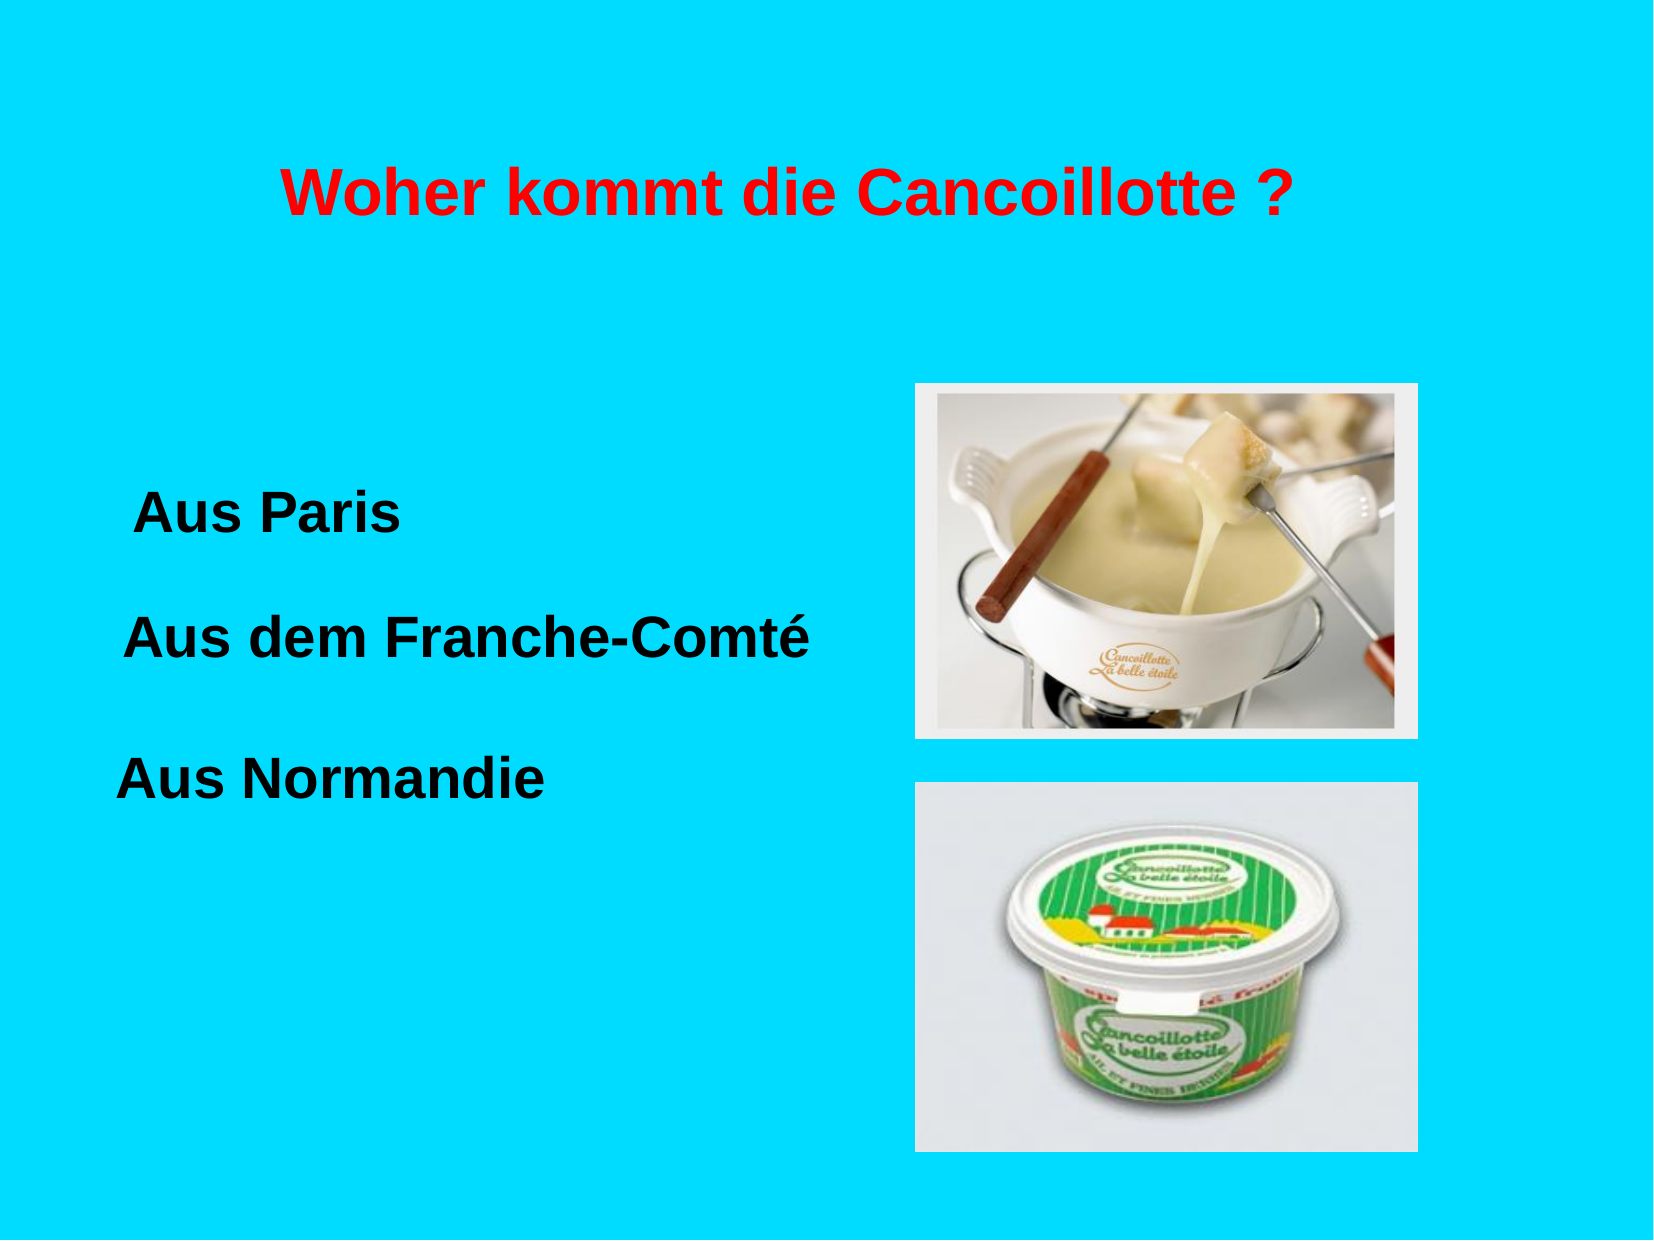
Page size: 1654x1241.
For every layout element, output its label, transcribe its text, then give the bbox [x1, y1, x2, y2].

text_box Aus Paris [118, 472, 433, 554]
text_box Aus dem Franche-Comté [107, 597, 827, 680]
picture [915, 383, 1418, 739]
text_box Woher kommt die Cancoillotte ? [265, 147, 1329, 238]
text_box Aus Normandie [100, 738, 562, 820]
picture [915, 782, 1418, 1152]
